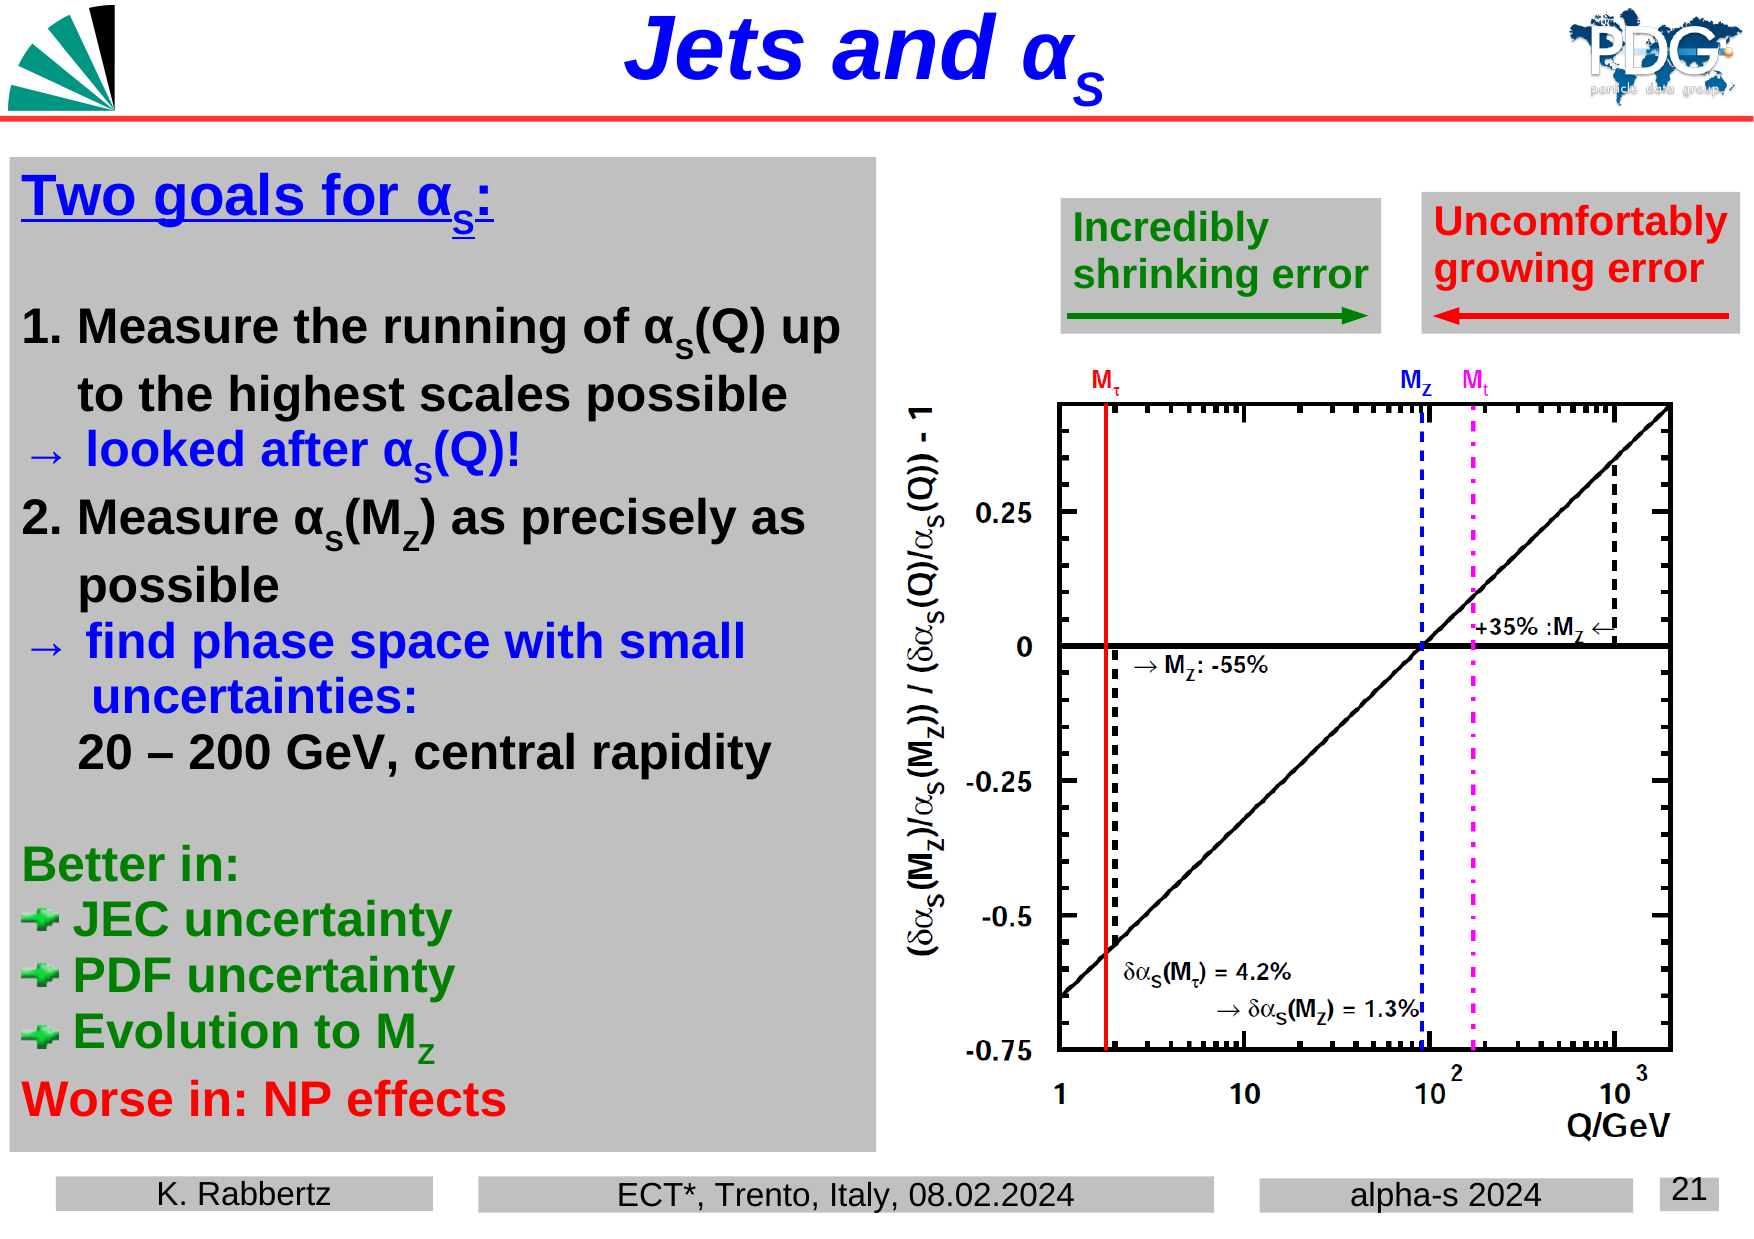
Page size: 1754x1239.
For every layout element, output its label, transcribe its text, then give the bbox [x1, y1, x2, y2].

picture [1606, 6, 1746, 108]
picture [898, 365, 1685, 1146]
text_box Uncomfortably growing error [1421, 191, 1741, 334]
title Jets and αS [123, 0, 1606, 117]
text_box Two goals for αS: 1. Measure the running of αS(Q) up to the highest scales possible → looked after αS(Q)! 2. Measure αS(MZ) as precisely as possible → find phase space with small uncertainties: 20 – 200 GeV, central rapidity Better in: JEC uncertainty PDF uncertainty Evolution to MZ Worse in: NP effects [9, 157, 877, 1152]
text_box Incredibly shrinking error [1060, 198, 1382, 334]
picture [8, 5, 115, 112]
